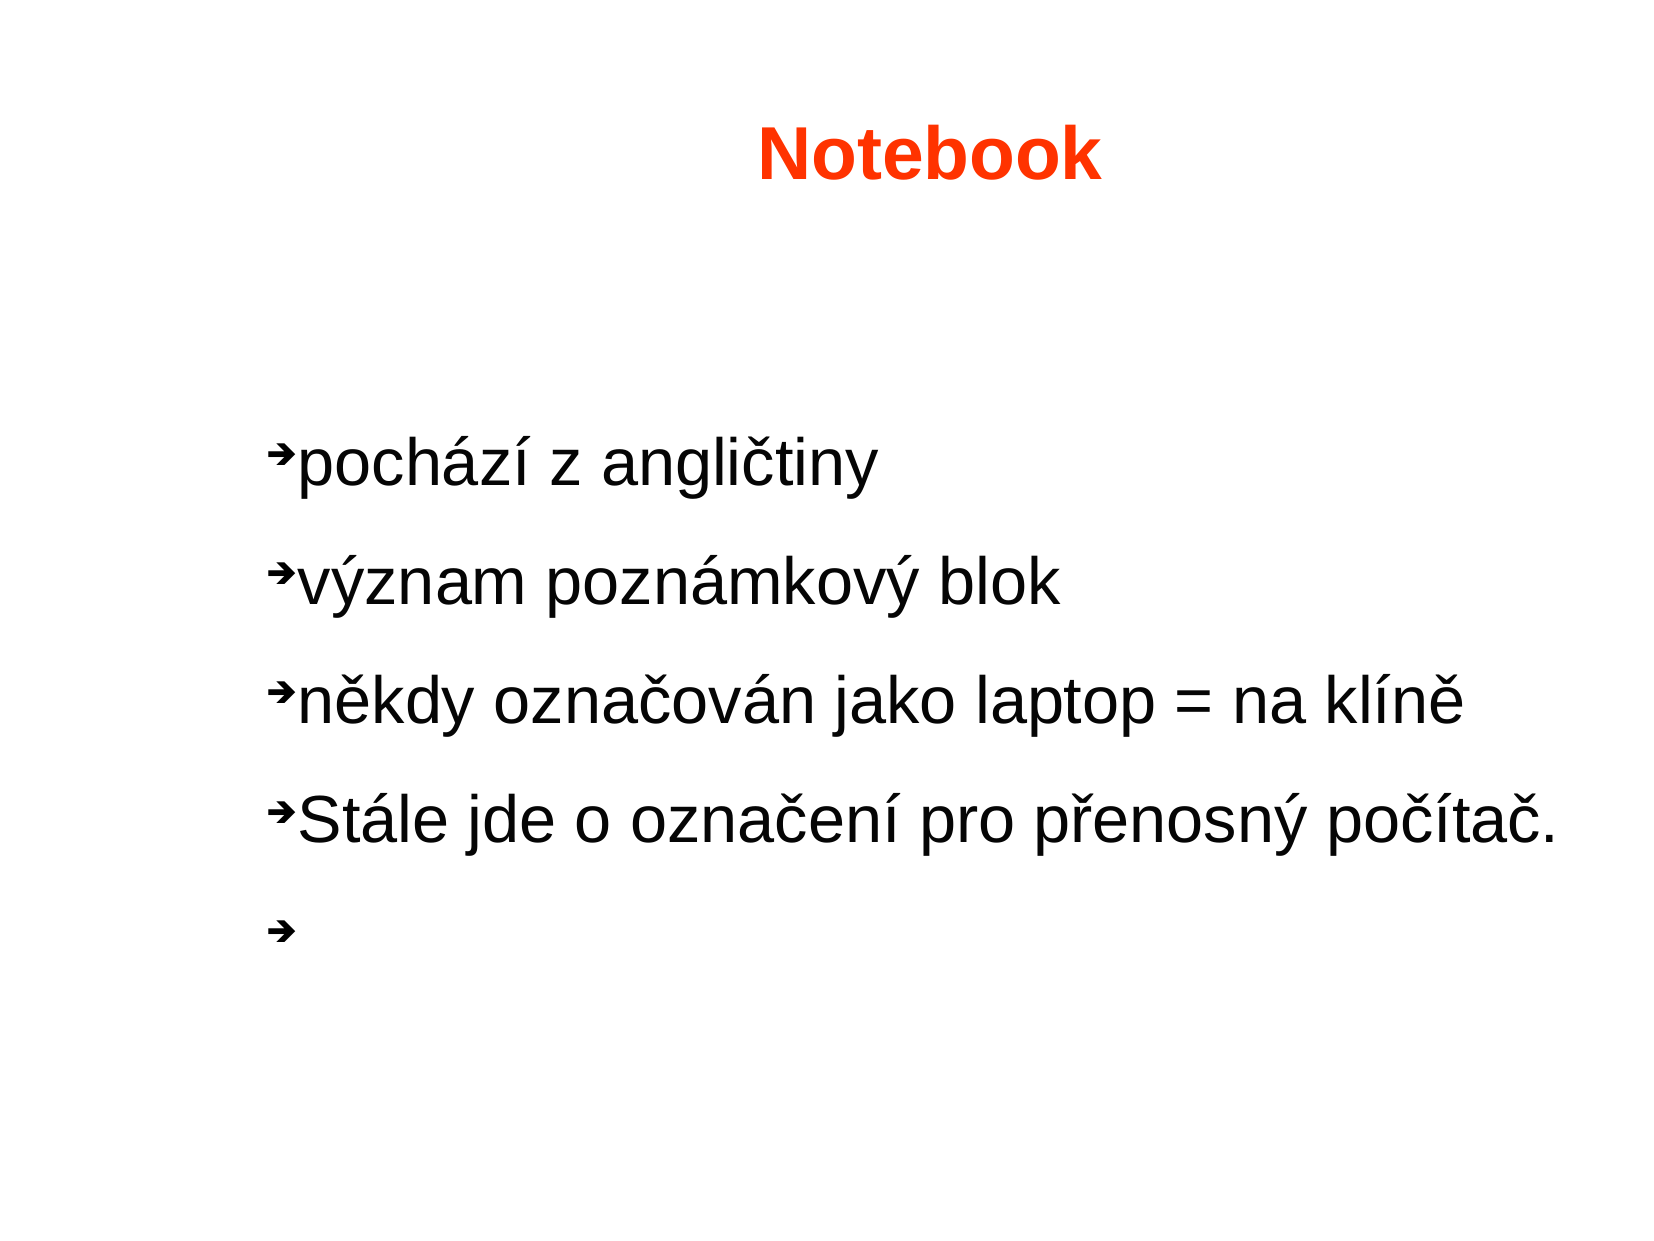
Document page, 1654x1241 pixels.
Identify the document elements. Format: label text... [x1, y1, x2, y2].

list pochází z angličtiny význam poznámkový blok někdy označován jako laptop = na klíně Stále jde o označení pro přenosný počítač. [265, 299, 1595, 1019]
title Notebook [265, 104, 1595, 196]
